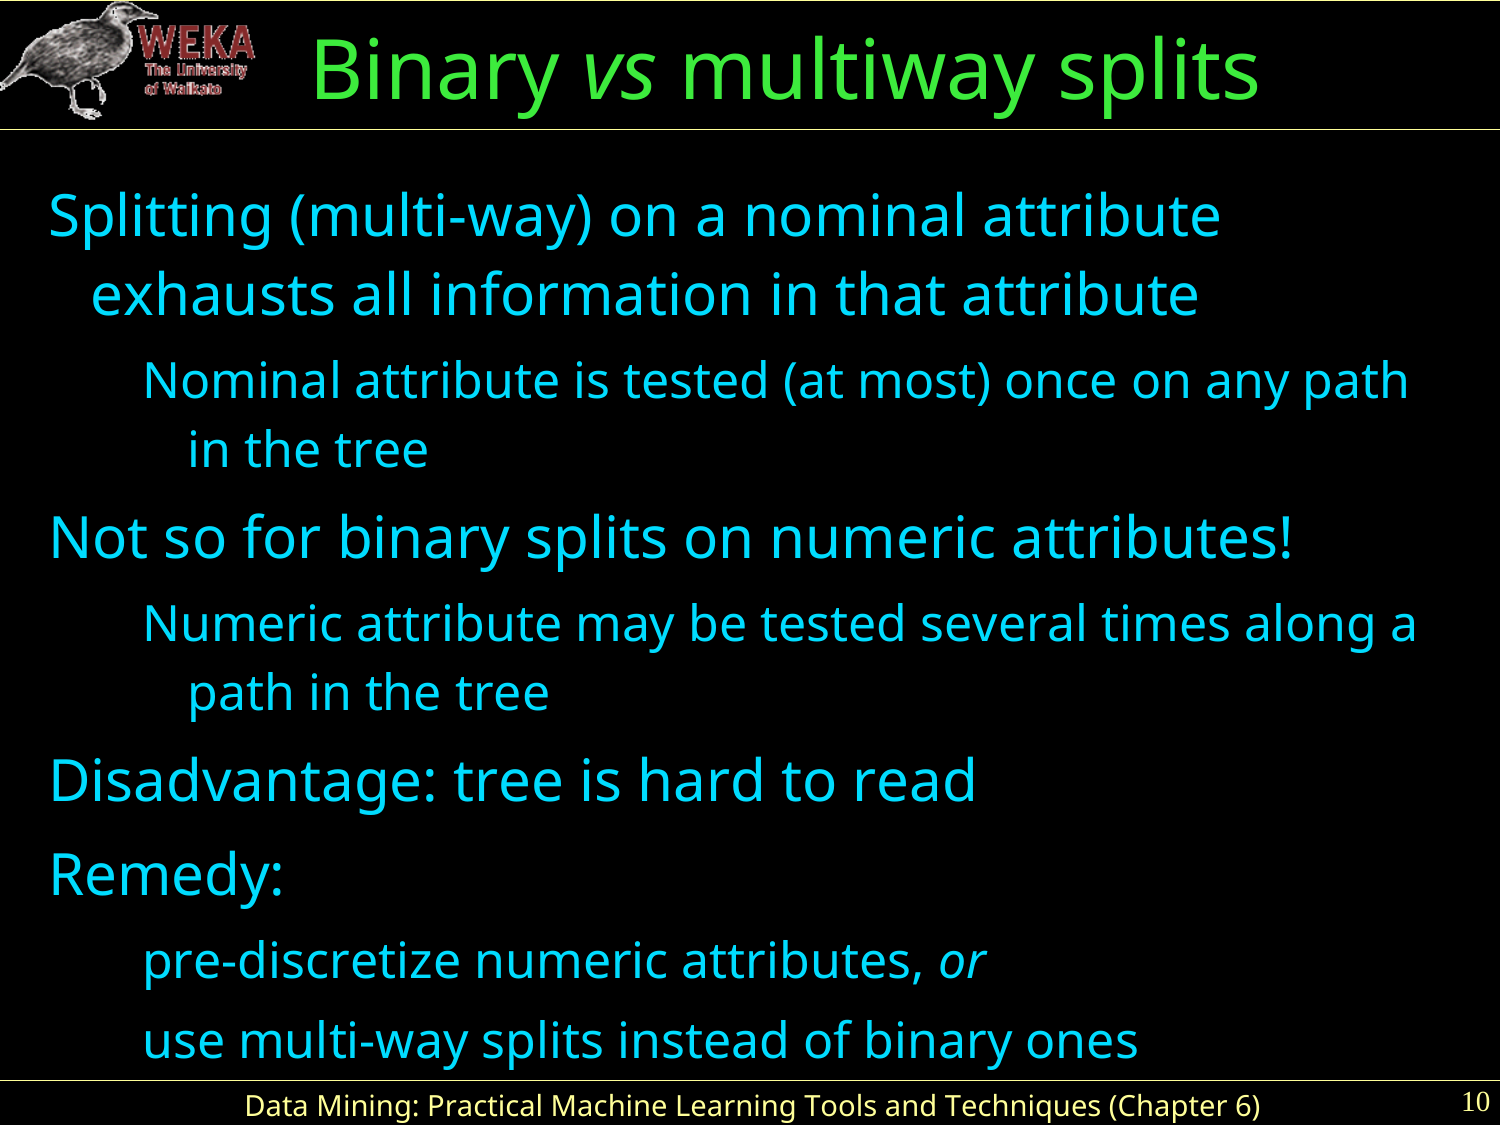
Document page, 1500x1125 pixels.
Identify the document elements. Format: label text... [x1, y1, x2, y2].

title Binary vs multiway splits [295, 0, 1500, 148]
picture [0, 1, 266, 129]
list Splitting (multi-way) on a nominal attribute exhausts all information in that attribute Nominal attribute is tested (at most) once on any path in the tree Not so for binary splits on numeric attributes! Numeric attribute may be tested several times along a path in the tree Disadvantage: tree is hard to read Remedy: pre-discretize numeric attributes, or use multi-way splits instead of binary ones [33, 167, 1460, 952]
